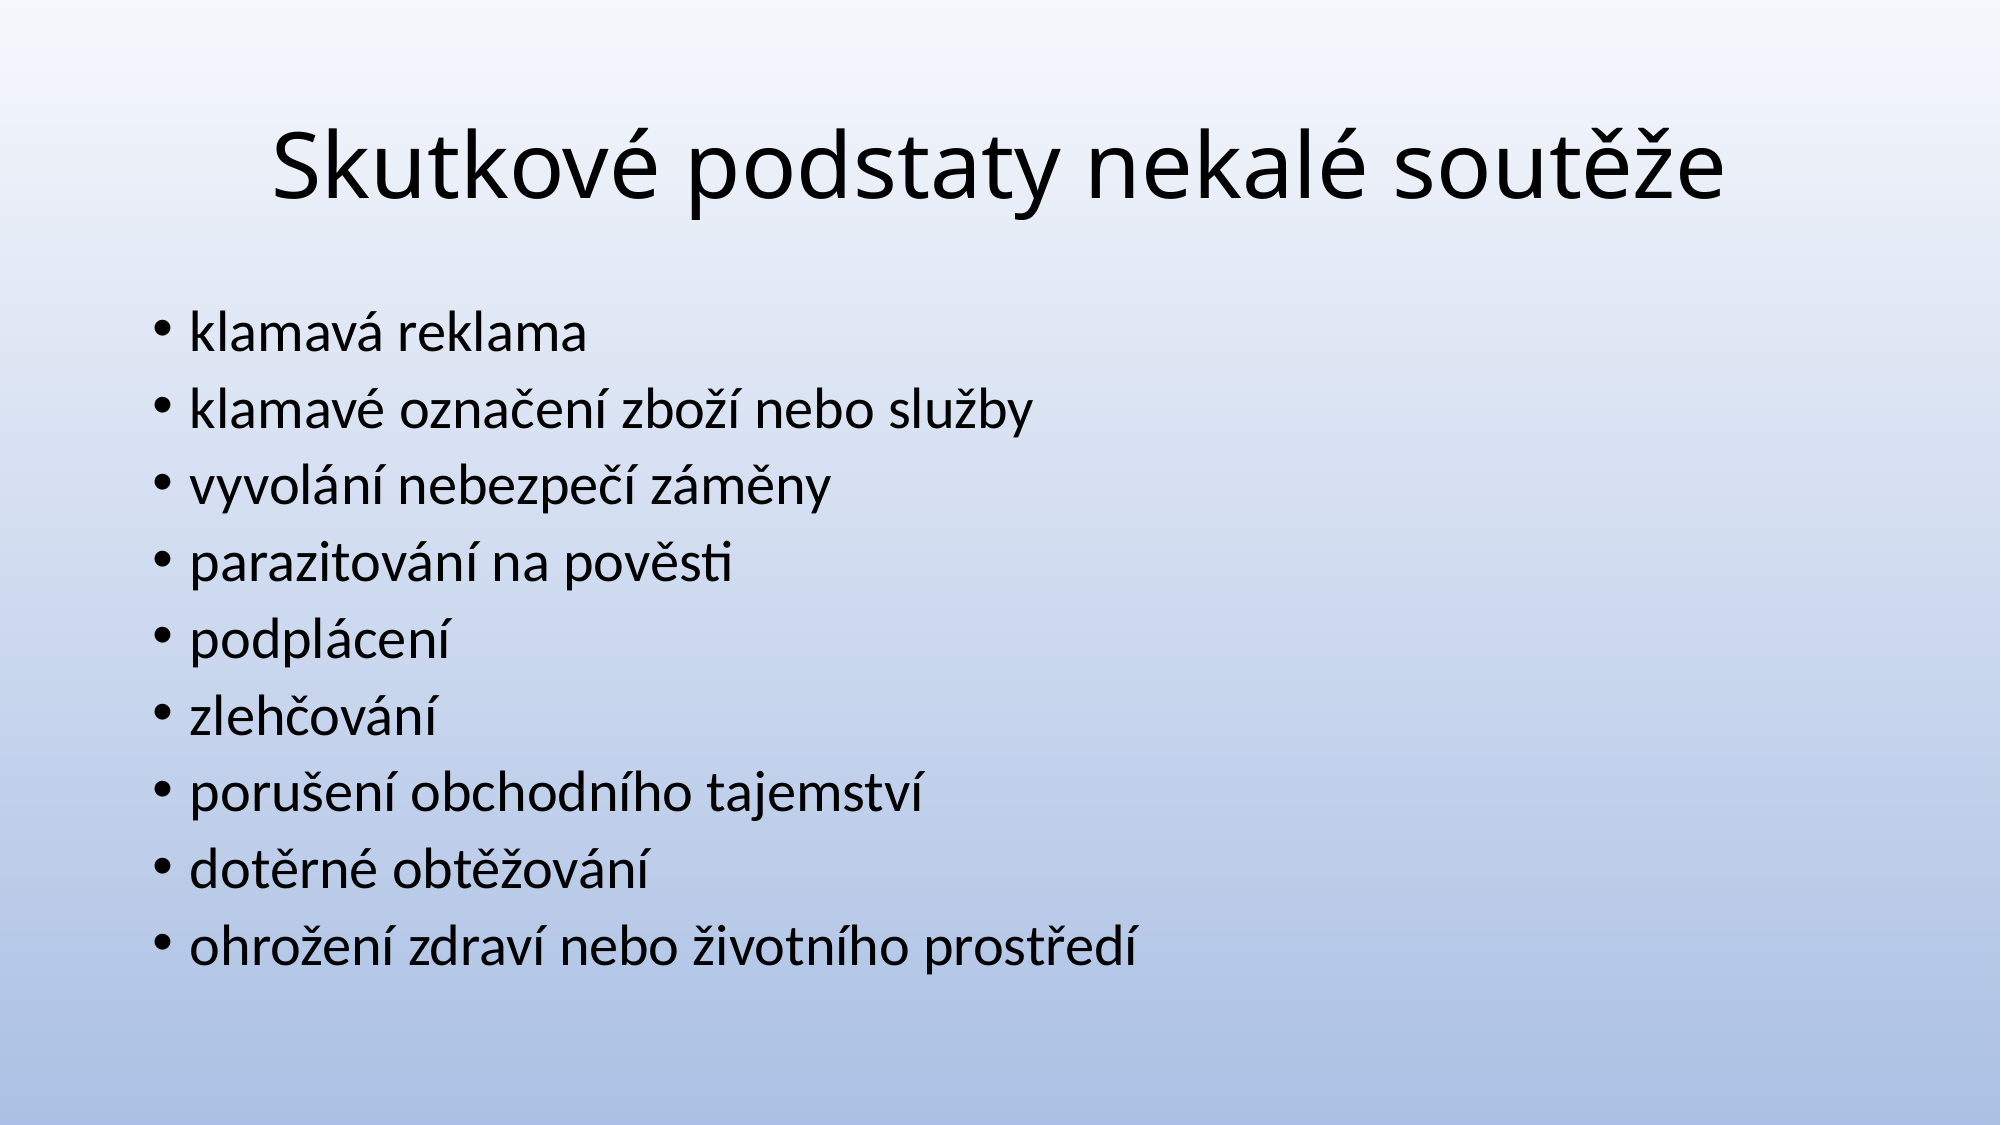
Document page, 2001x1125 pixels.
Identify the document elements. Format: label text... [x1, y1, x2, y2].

list klamavá reklama klamavé označení zboží nebo služby vyvolání nebezpečí záměny parazitování na pověsti podplácení zlehčování porušení obchodního tajemství dotěrné obtěžování ohrožení zdraví nebo životního prostředí [137, 299, 1863, 1014]
title Skutkové podstaty nekalé soutěže [137, 59, 1863, 278]
